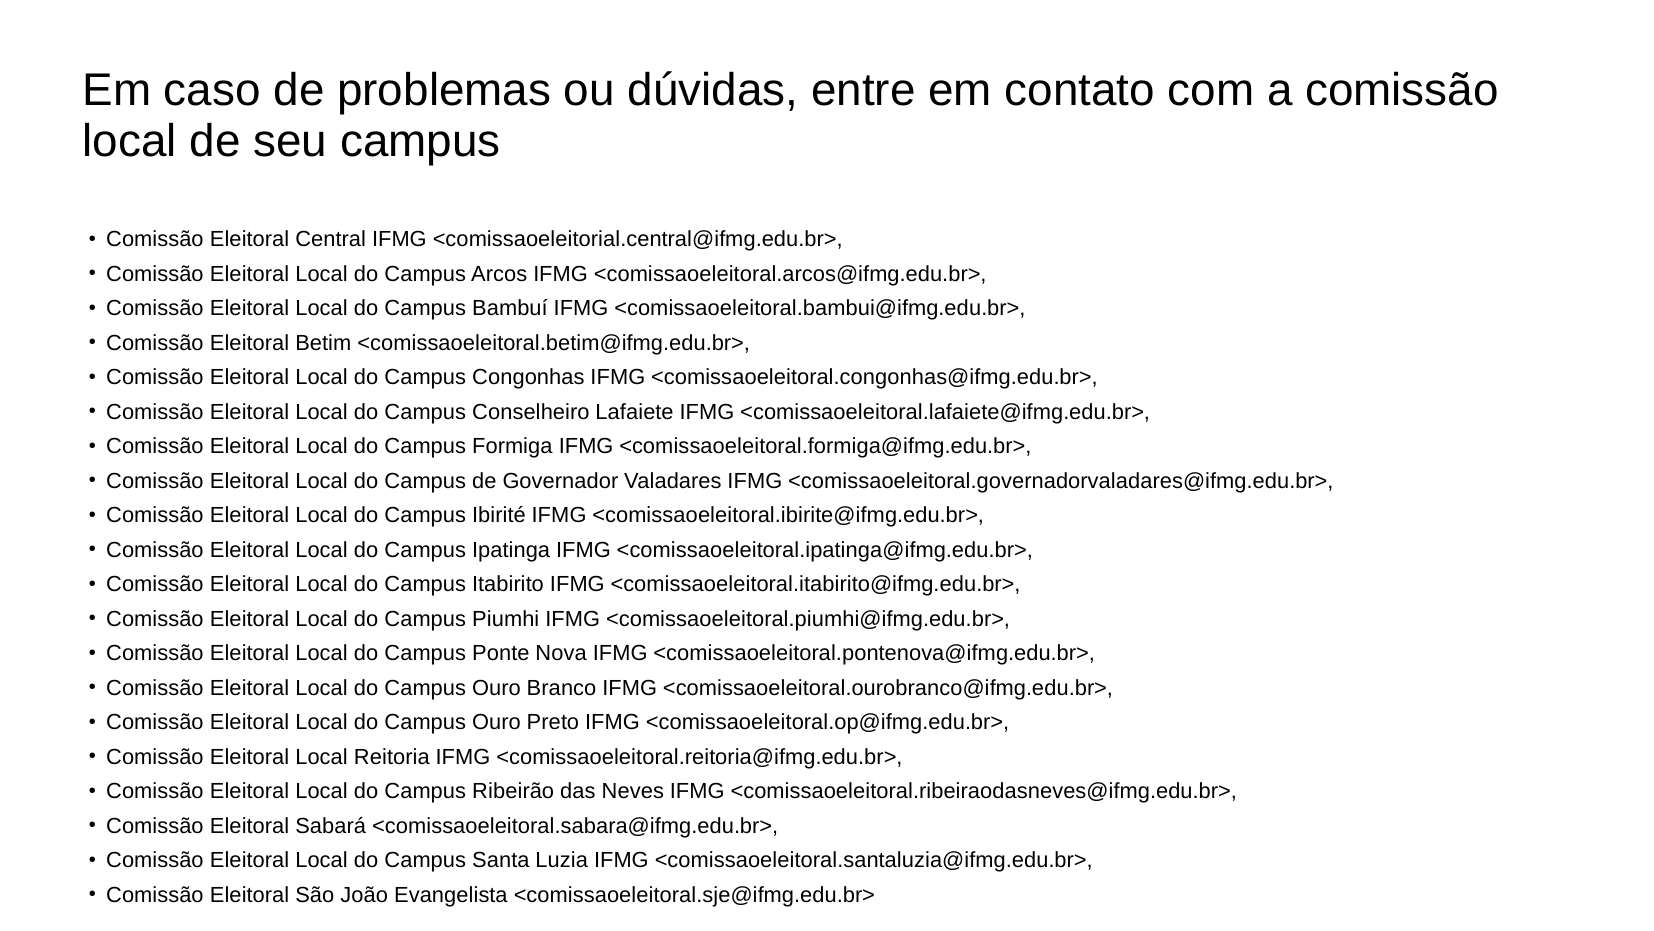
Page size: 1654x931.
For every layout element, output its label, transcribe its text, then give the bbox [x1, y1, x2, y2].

list Comissão Eleitoral Central IFMG <comissaoeleitorial.central@ifmg.edu.br>, Comissão Eleitoral Local do Campus Arcos IFMG <comissaoeleitoral.arcos@ifmg.edu.br>, Comissão Eleitoral Local do Campus Bambuí IFMG <comissaoeleitoral.bambui@ifmg.edu.br>, Comissão Eleitoral Betim <comissaoeleitoral.betim@ifmg.edu.br>, Comissão Eleitoral Local do Campus Congonhas IFMG <comissaoeleitoral.congonhas@ifmg.edu.br>, Comissão Eleitoral Local do Campus Conselheiro Lafaiete IFMG <comissaoeleitoral.lafaiete@ifmg.edu.br>, Comissão Eleitoral Local do Campus Formiga IFMG <comissaoeleitoral.formiga@ifmg.edu.br>, Comissão Eleitoral Local do Campus de Governador Valadares IFMG <comissaoeleitoral.governadorvaladares@ifmg.edu.br>, Comissão Eleitoral Local do Campus Ibirité IFMG <comissaoeleitoral.ibirite@ifmg.edu.br>, Comissão Eleitoral Local do Campus Ipatinga IFMG <comissaoeleitoral.ipatinga@ifmg.edu.br>, Comissão Eleitoral Local do Campus Itabirito IFMG <comissaoeleitoral.itabirito@ifmg.edu.br>, Comissão Eleitoral Local do Campus Piumhi IFMG <comissaoeleitoral.piumhi@ifmg.edu.br>, Comissão Eleitoral Local do Campus Ponte Nova IFMG <comissaoeleitoral.pontenova@ifmg.edu.br>, Comissão Eleitoral Local do Campus Ouro Branco IFMG <comissaoeleitoral.ourobranco@ifmg.edu.br>, Comissão Eleitoral Local do Campus Ouro Preto IFMG <comissaoeleitoral.op@ifmg.edu.br>, Comissão Eleitoral Local Reitoria IFMG <comissaoeleitoral.reitoria@ifmg.edu.br>, Comissão Eleitoral Local do Campus Ribeirão das Neves IFMG <comissaoeleitoral.ribeiraodasneves@ifmg.edu.br>, Comissão Eleitoral Sabará <comissaoeleitoral.sabara@ifmg.edu.br>, Comissão Eleitoral Local do Campus Santa Luzia IFMG <comissaoeleitoral.santaluzia@ifmg.edu.br>, Comissão Eleitoral São João Evangelista <comissaoeleitoral.sje@ifmg.edu.br> [82, 192, 1571, 910]
title Em caso de problemas ou dúvidas, entre em contato com a comissão local de seu campus [82, 37, 1571, 192]
